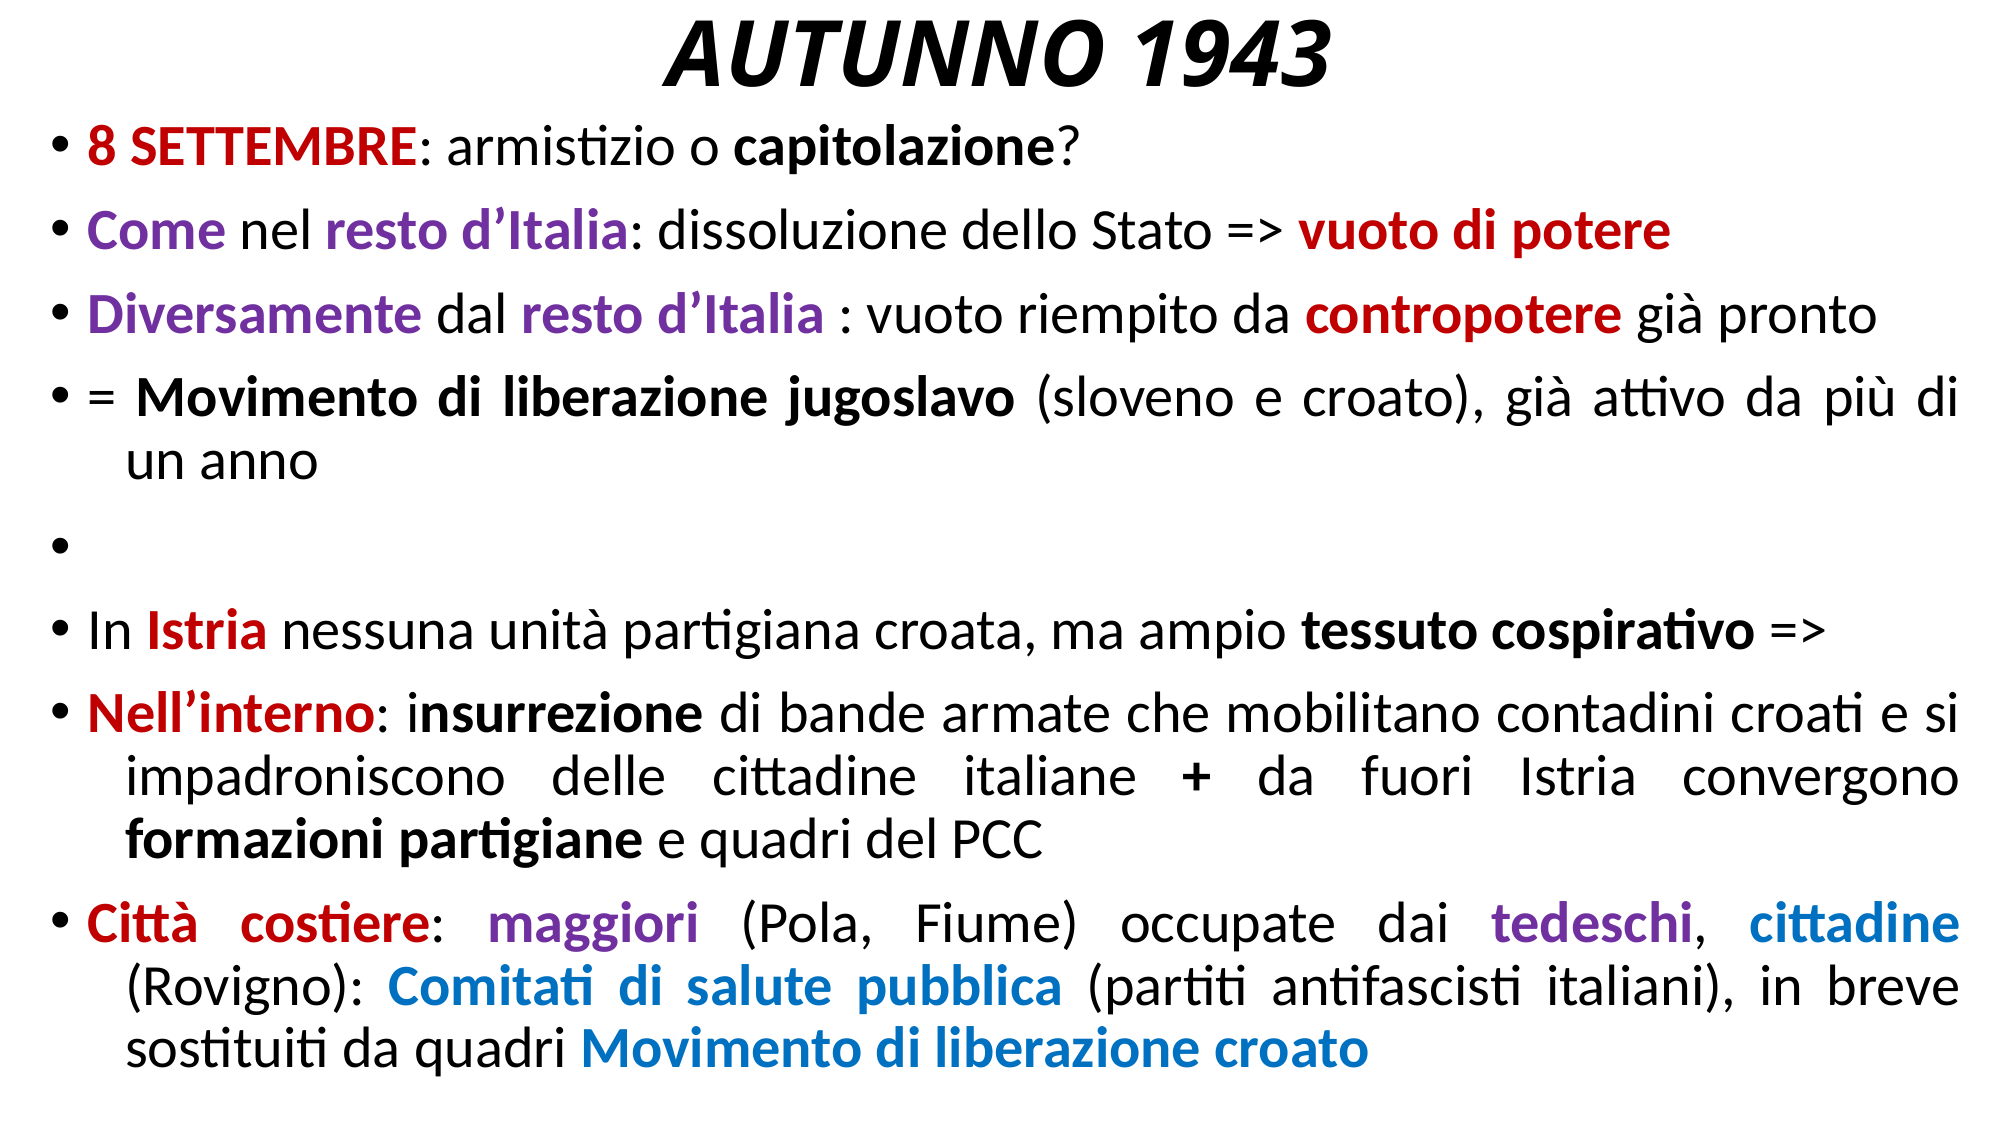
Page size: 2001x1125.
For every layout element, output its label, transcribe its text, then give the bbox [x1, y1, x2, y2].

title AUTUNNO 1943 [137, 0, 1863, 98]
list 8 SETTEMBRE: armistizio o capitolazione? Come nel resto d’Italia: dissoluzione dello Stato => vuoto di potere Diversamente dal resto d’Italia : vuoto riempito da contropotere già pronto = Movimento di liberazione jugoslavo (sloveno e croato), già attivo da più di un anno In Istria nessuna unità partigiana croata, ma ampio tessuto cospirativo => Nell’interno: insurrezione di bande armate che mobilitano contadini croati e si impadroniscono delle cittadine italiane + da fuori Istria convergono formazioni partigiane e quadri del PCC Città costiere: maggiori (Pola, Fiume) occupate dai tedeschi, cittadine (Rovigno): Comitati di salute pubblica (partiti antifascisti italiani), in breve sostituiti da quadri Movimento di liberazione croato [35, 108, 1976, 1105]
